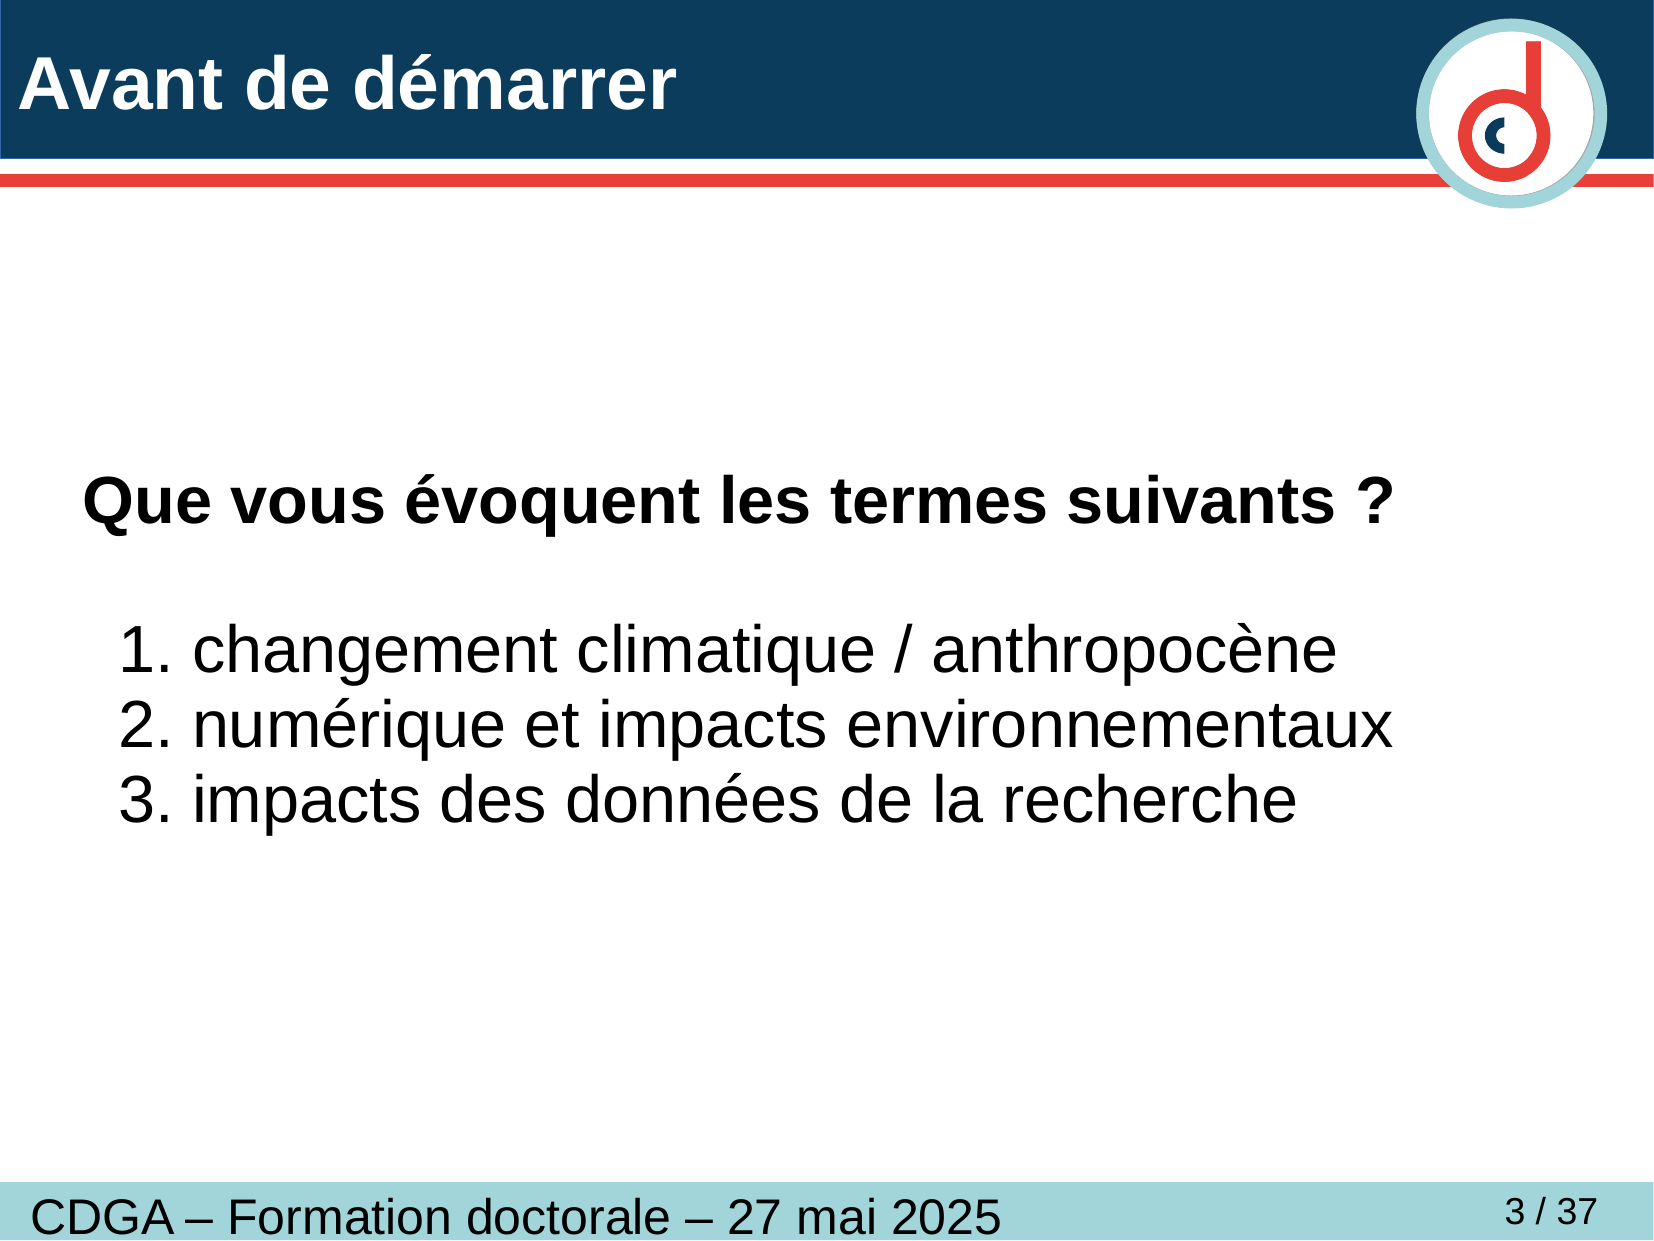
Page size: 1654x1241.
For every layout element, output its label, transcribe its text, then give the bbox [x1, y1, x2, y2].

subtitle Que vous évoquent les termes suivants ? changement climatique / anthropocène numérique et impacts environnementaux impacts des données de la recherche [82, 290, 1571, 1010]
title Avant de démarrer [17, 11, 1412, 159]
